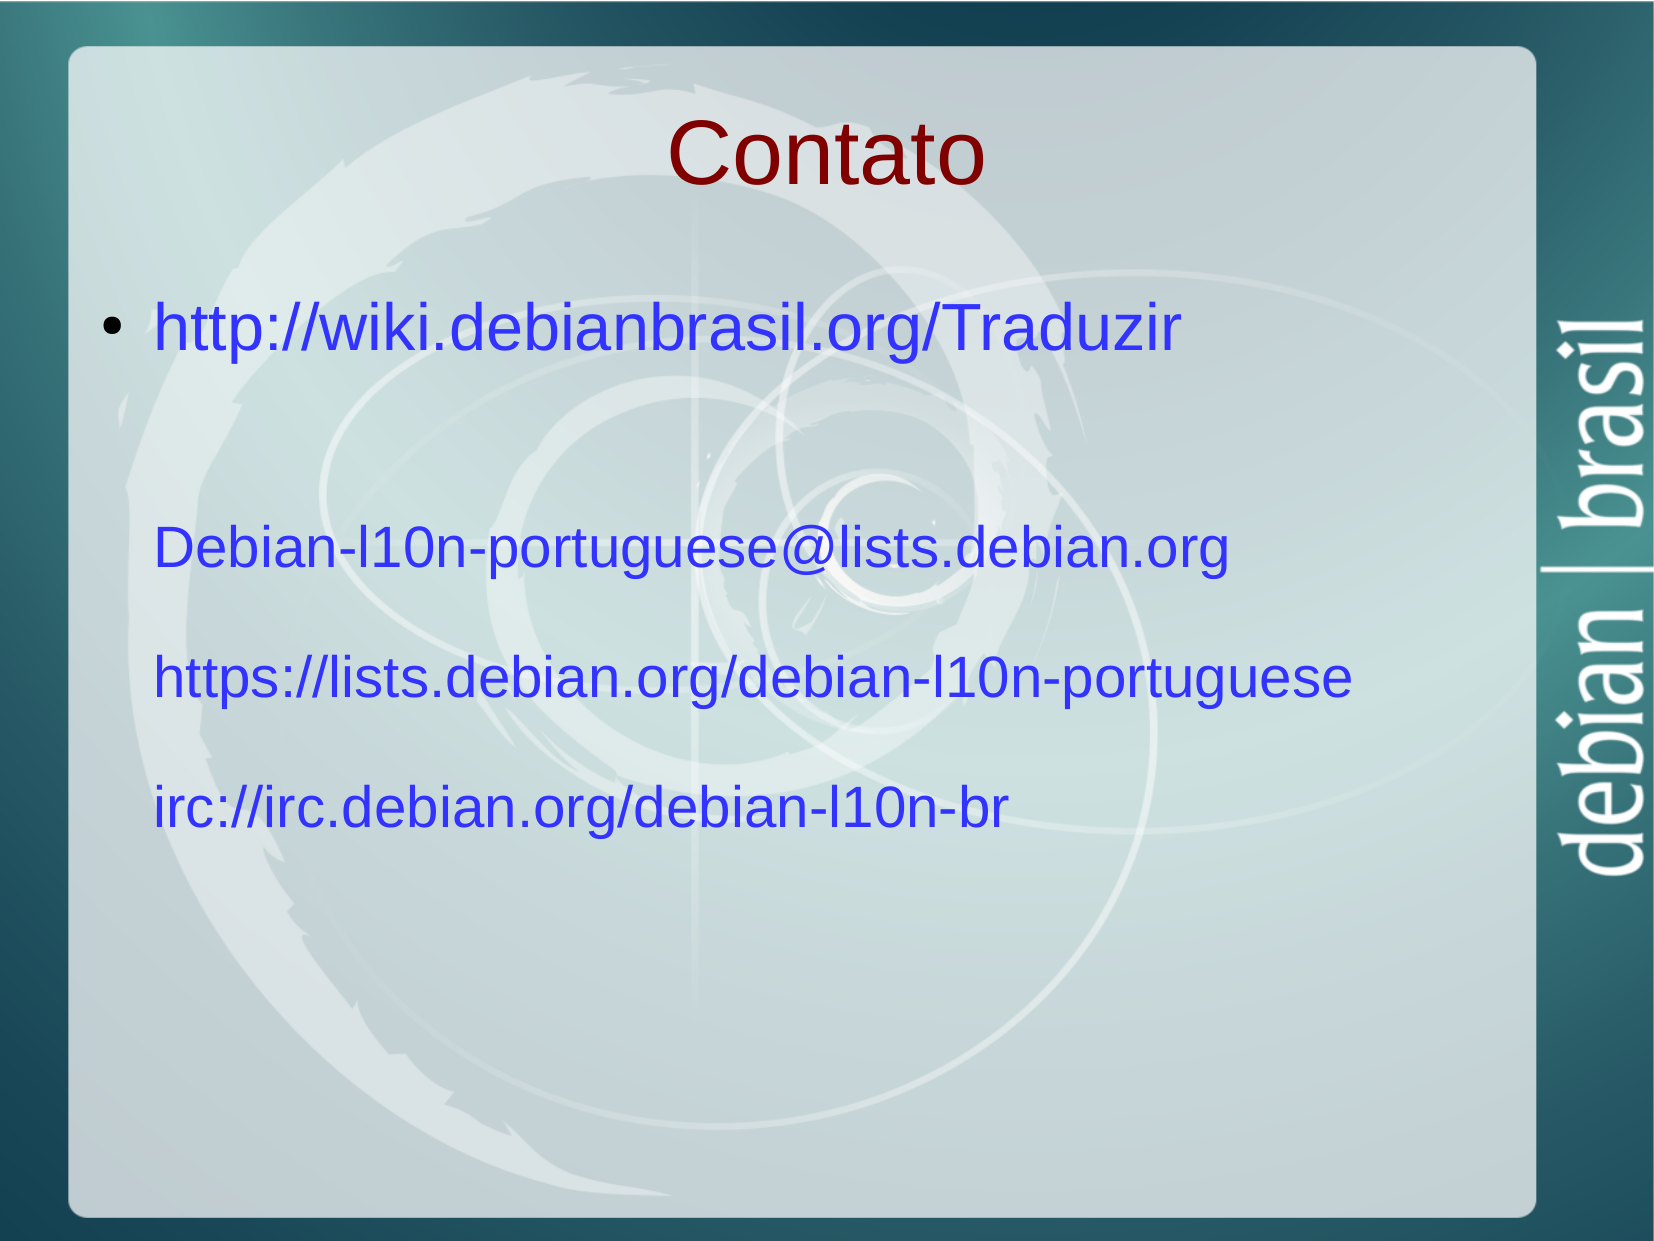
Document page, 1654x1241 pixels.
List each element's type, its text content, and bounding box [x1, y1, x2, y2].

title Contato [82, 49, 1571, 257]
picture [0, 0, 1654, 1241]
list http://wiki.debianbrasil.org/Traduzir Debian-l10n-portuguese@lists.debian.org https://lists.debian.org/debian-l10n-portuguese irc://irc.debian.org/debian-l10n-br [82, 290, 1571, 1010]
